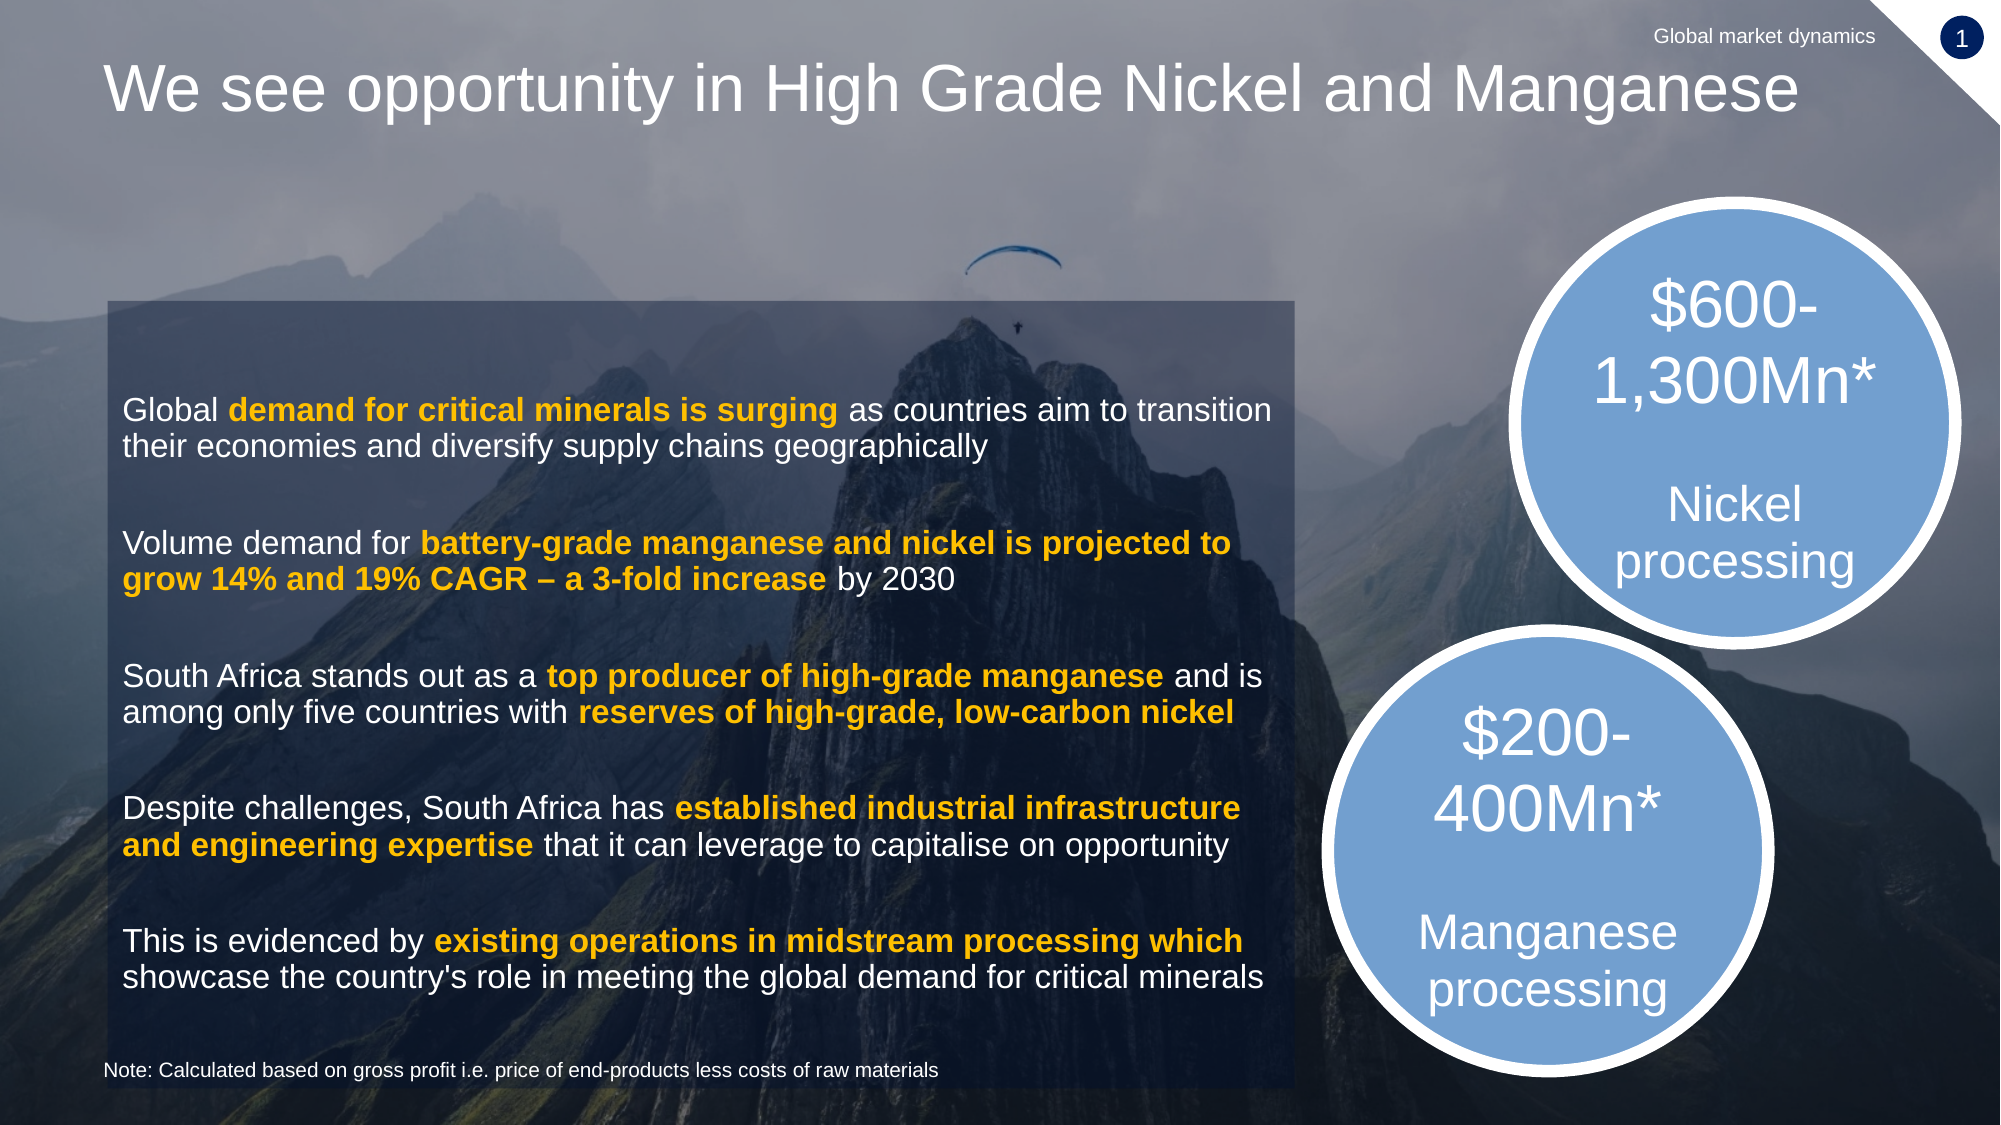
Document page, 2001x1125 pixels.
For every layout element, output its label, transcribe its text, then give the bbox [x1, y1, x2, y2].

text_box 1 [1940, 15, 1984, 60]
text_box $200-400Mn* Manganese processing [1327, 630, 1769, 1068]
text_box $600-1,300Mn* Nickel processing [1514, 202, 1956, 644]
text_box Global demand for critical minerals is surging as countries aim to transition their economies and diversify supply chains geographically Volume demand for battery-grade manganese and nickel is projected to grow 14% and 19% CAGR – a 3-fold increase by 2030 South Africa stands out as a top producer of high-grade manganese and is among only five countries with reserves of high-grade, low-carbon nickel Despite challenges, South Africa has established industrial infrastructure and engineering expertise that it can leverage to capitalise on opportunity This is evidenced by existing operations in midstream processing which showcase the country's role in meeting the global demand for critical minerals [108, 301, 1295, 1059]
text_box [0, 0, 2000, 1125]
text_box Note: Calculated based on gross profit i.e. price of end-products less costs of raw materials [103, 1059, 1585, 1082]
title We see opportunity in High Grade Nickel and Manganese [103, 53, 1897, 127]
text_box Global market dynamics [1653, 14, 1892, 56]
